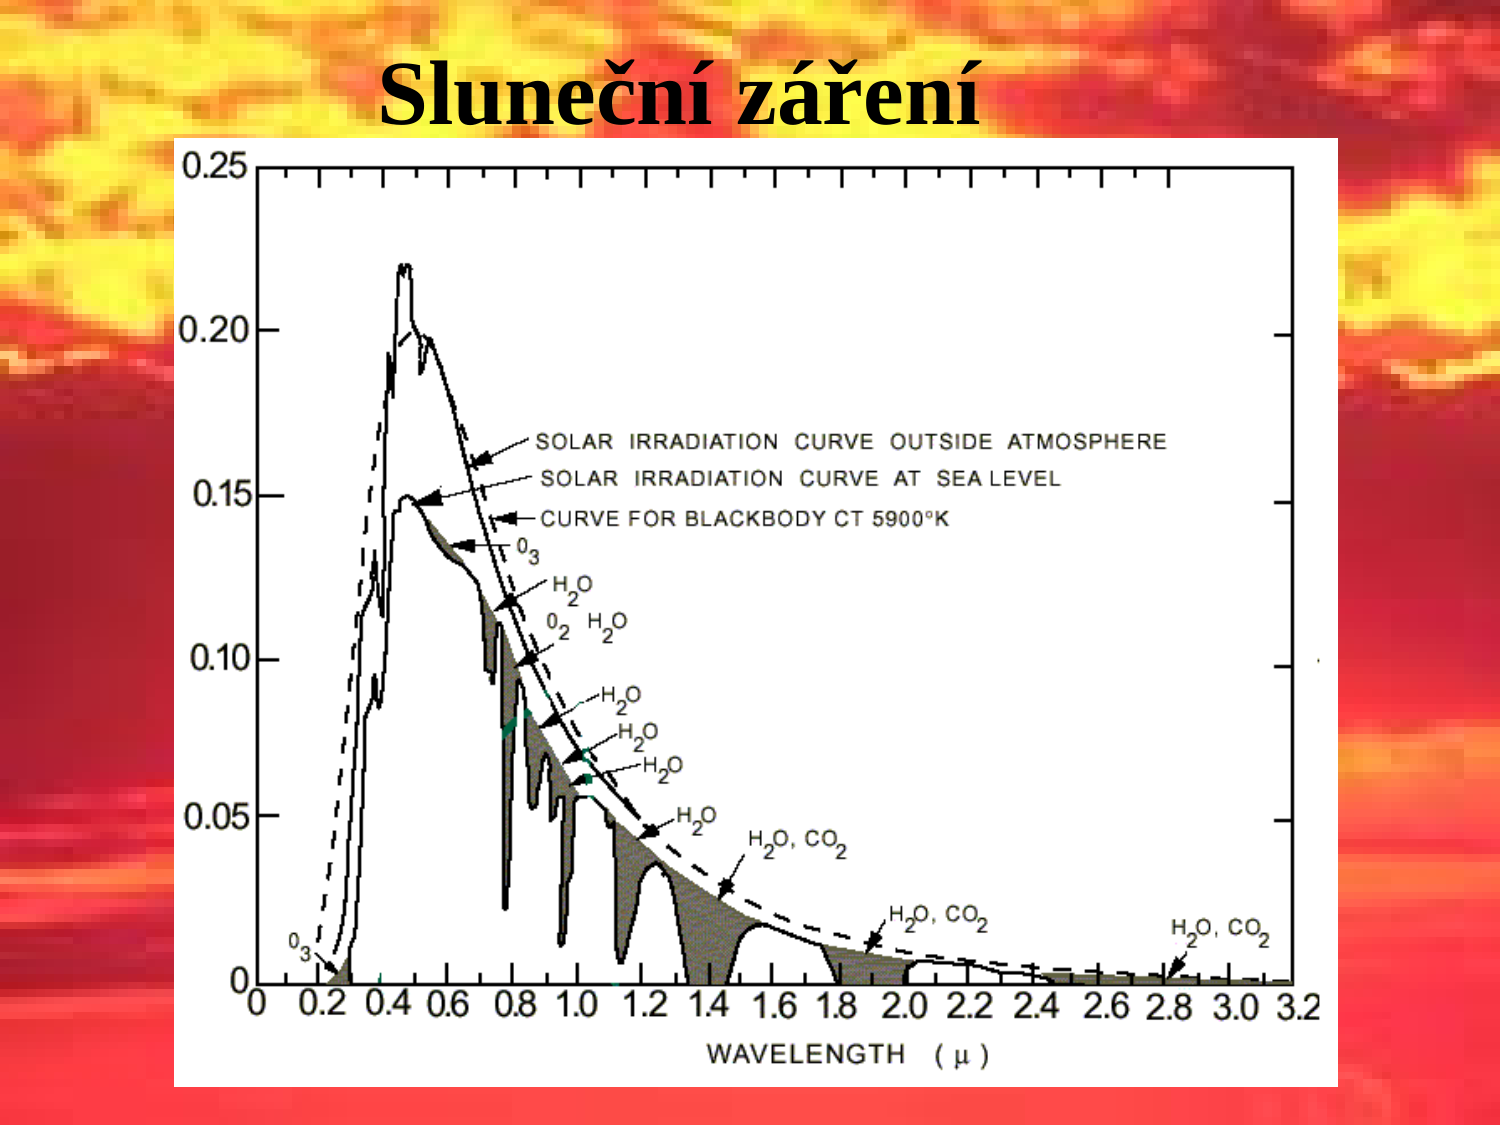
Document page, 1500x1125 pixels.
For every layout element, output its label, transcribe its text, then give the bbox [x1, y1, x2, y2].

text_box Sluneční záření [362, 24, 1038, 151]
picture [0, 0, 1500, 1125]
